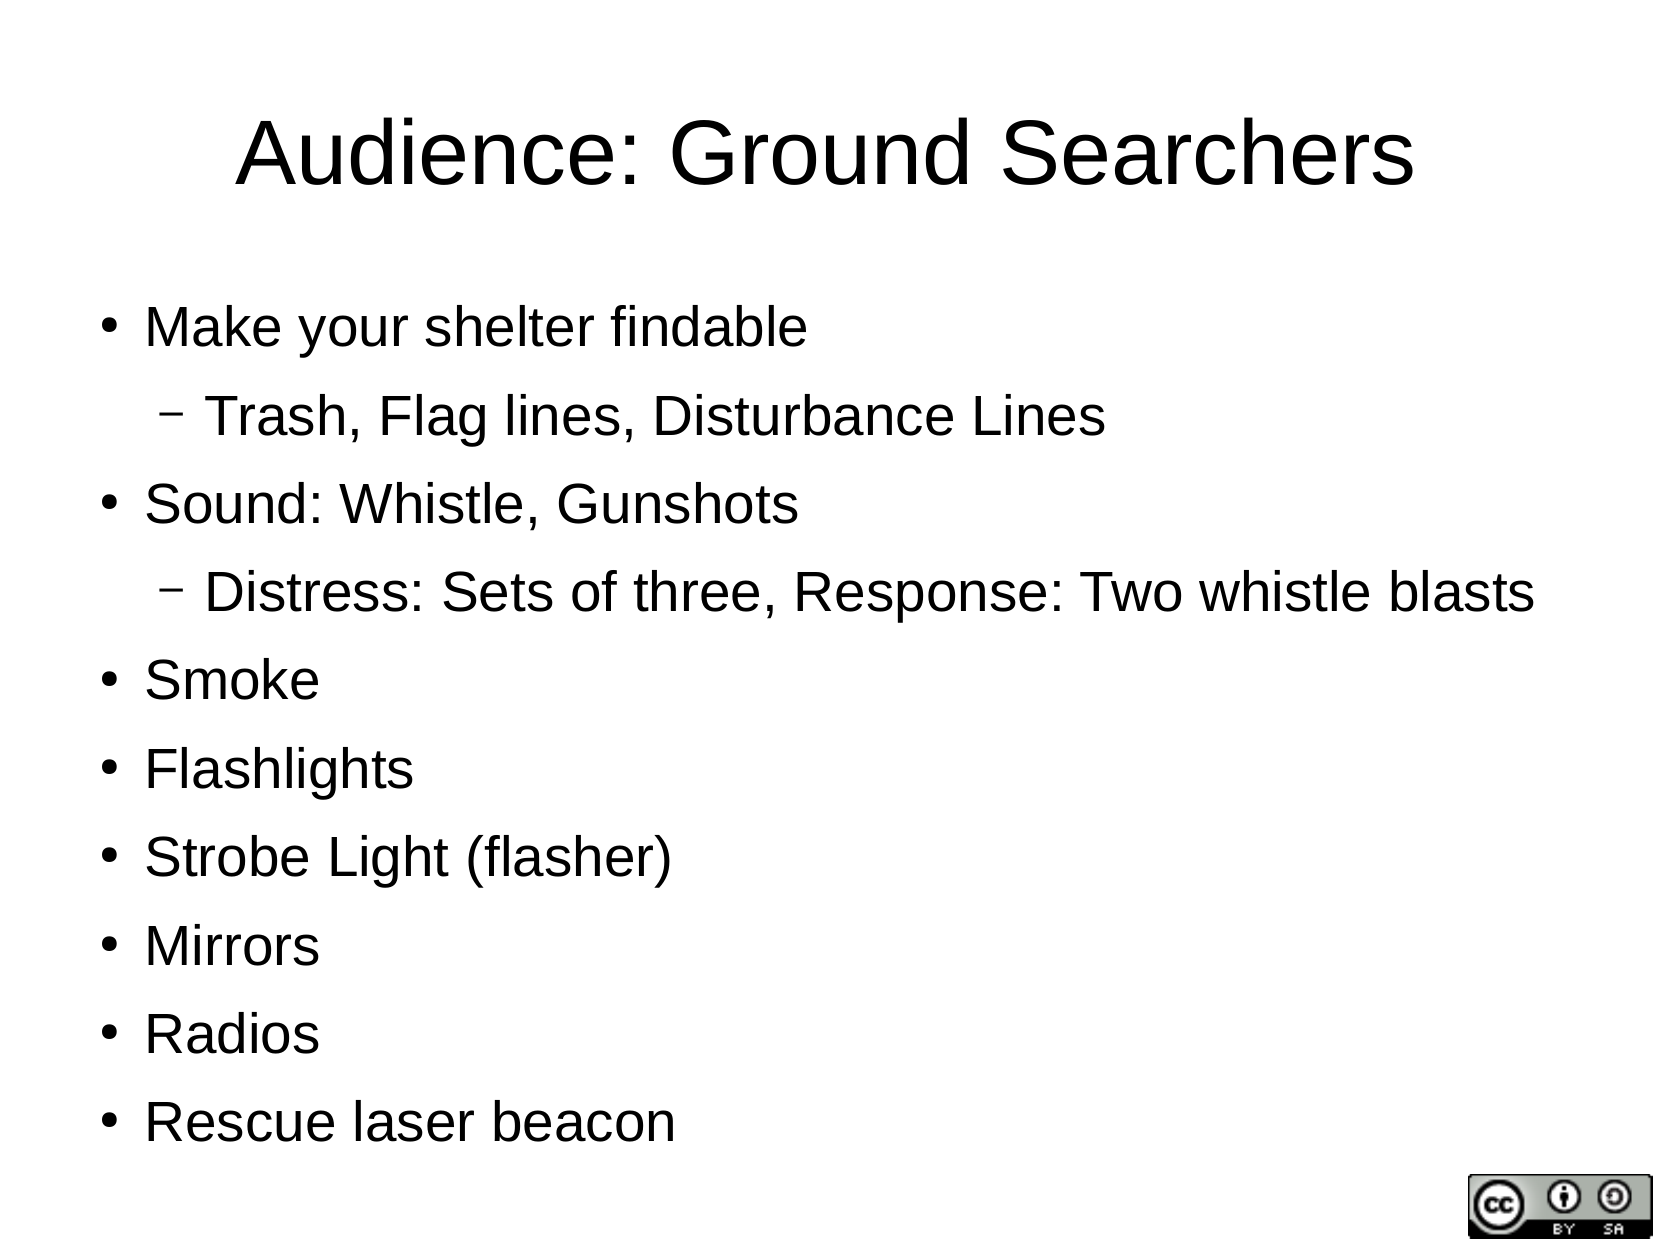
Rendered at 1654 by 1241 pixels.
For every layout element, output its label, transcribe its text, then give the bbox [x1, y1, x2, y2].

title Audience: Ground Searchers [82, 49, 1571, 257]
text_box Make your shelter findable Trash, Flag lines, Disturbance Lines Sound: Whistle, Gunshots Distress: Sets of three, Response: Two whistle blasts Smoke Flashlights Strobe Light (flasher) Mirrors Radios Rescue laser beacon [84, 295, 1630, 1158]
picture [1468, 1174, 1653, 1239]
